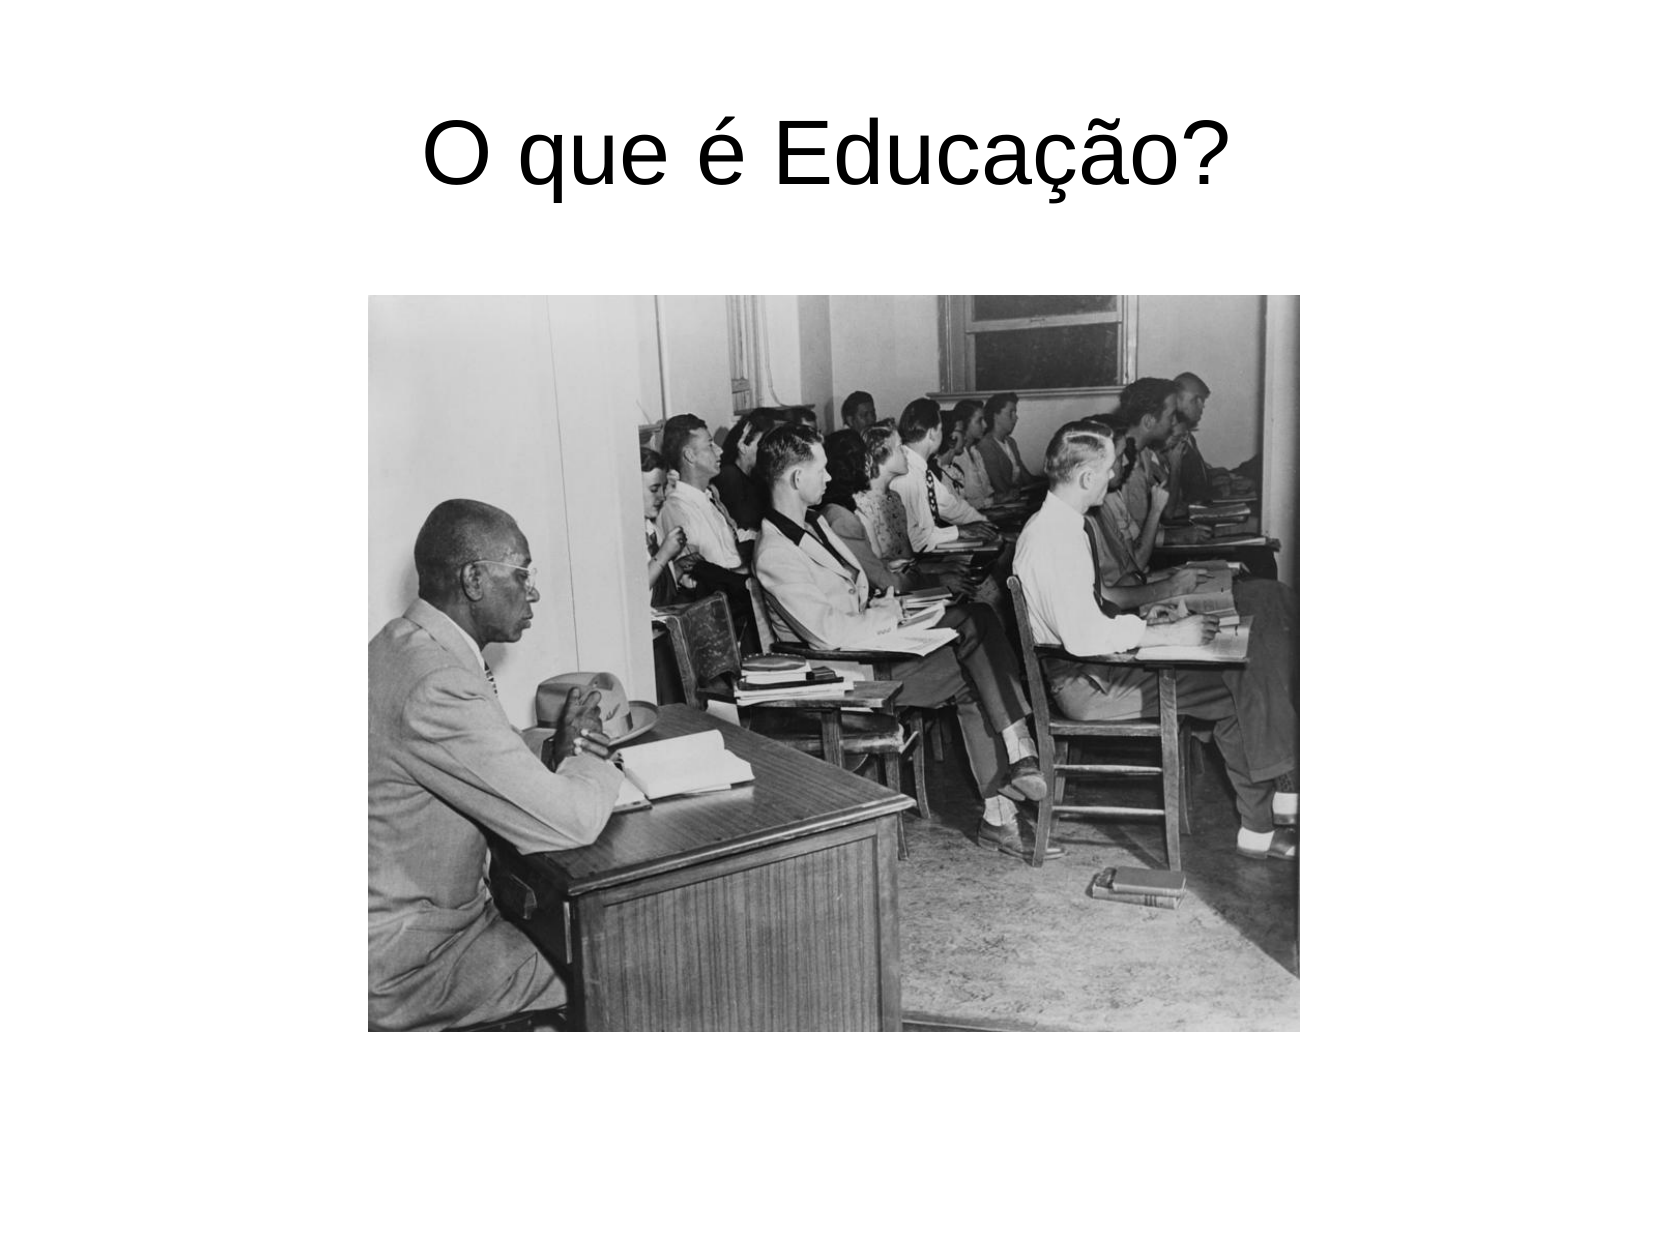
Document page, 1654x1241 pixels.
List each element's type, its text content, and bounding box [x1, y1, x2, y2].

title O que é Educação? [82, 49, 1571, 257]
picture [368, 295, 1300, 1032]
